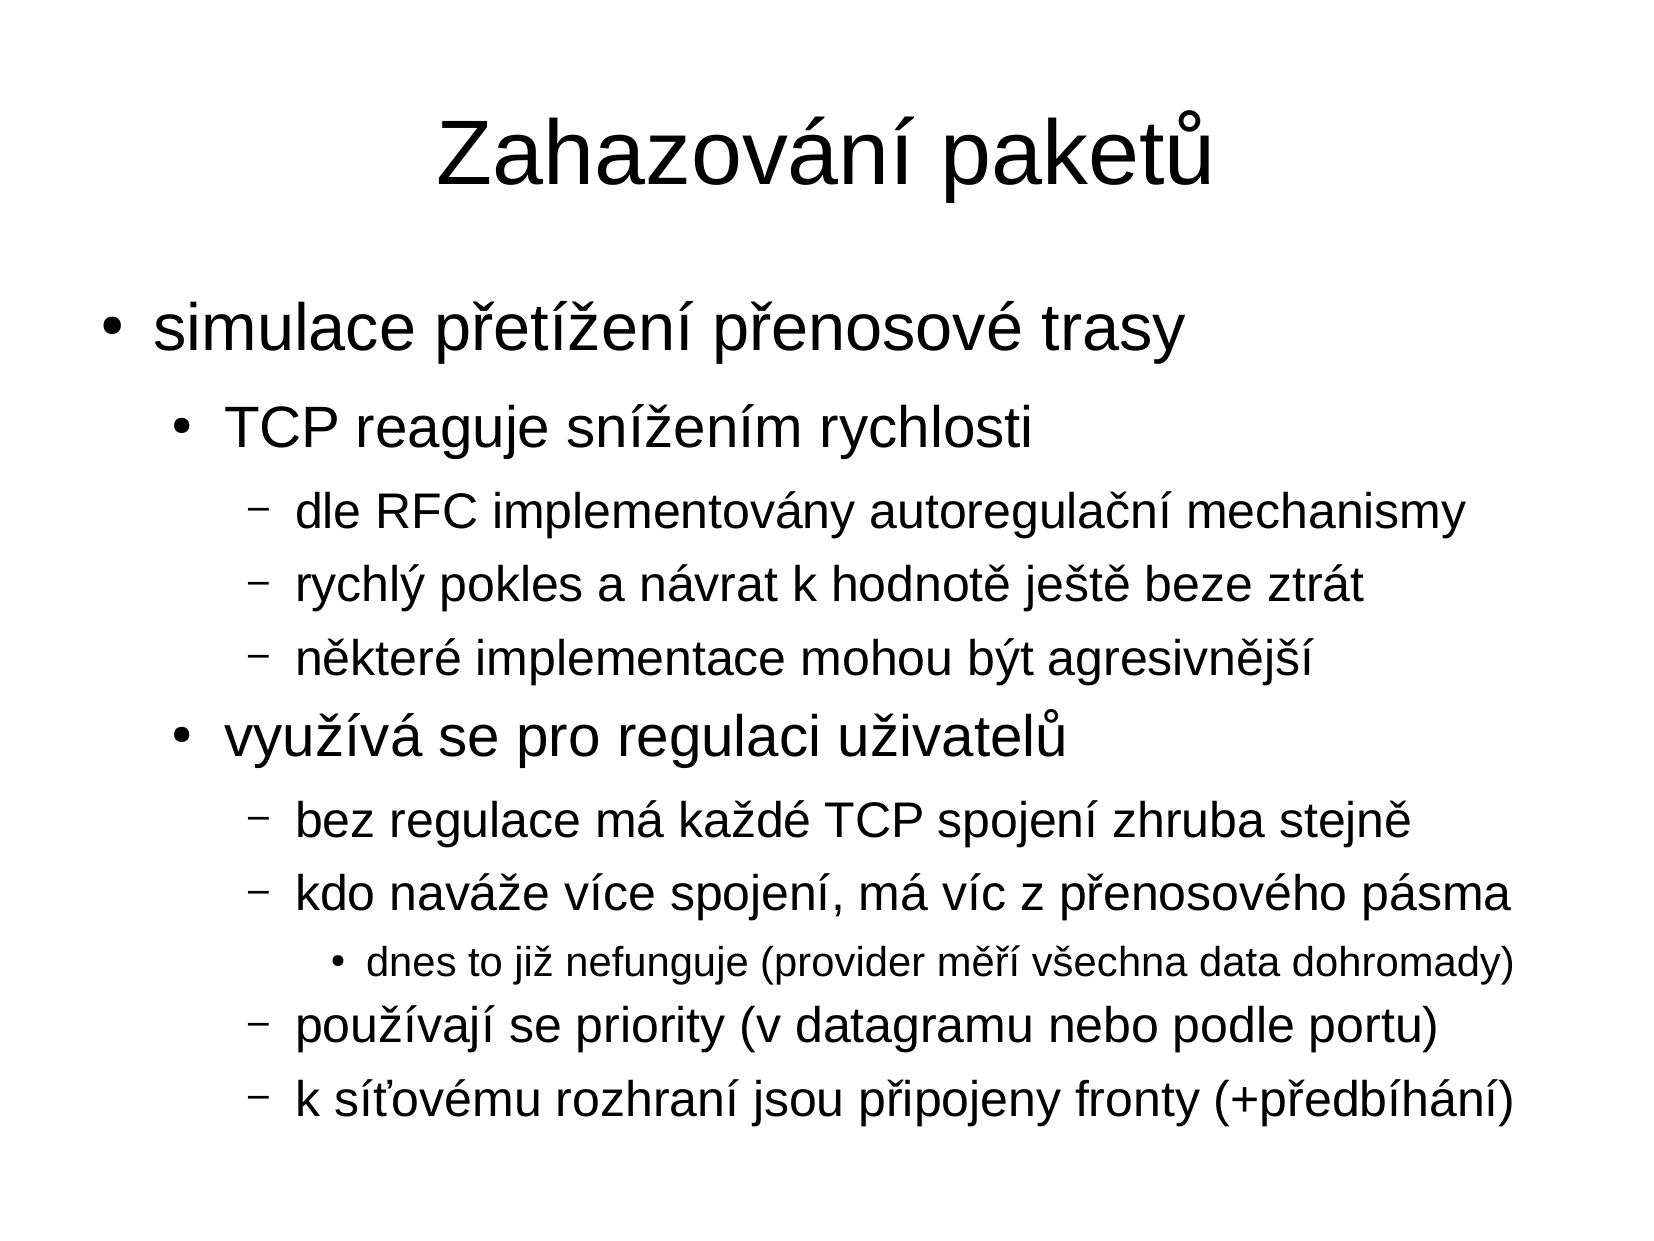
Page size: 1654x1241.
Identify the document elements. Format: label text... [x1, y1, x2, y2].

list simulace přetížení přenosové trasy TCP reaguje snížením rychlosti dle RFC implementovány autoregulační mechanismy rychlý pokles a návrat k hodnotě ještě beze ztrát některé implementace mohou být agresivnější využívá se pro regulaci uživatelů bez regulace má každé TCP spojení zhruba stejně kdo naváže více spojení, má víc z přenosového pásma dnes to již nefunguje (provider měří všechna data dohromady) používají se priority (v datagramu nebo podle portu) k síťovému rozhraní jsou připojeny fronty (+předbíhání) [82, 290, 1571, 1204]
title Zahazování paketů [82, 56, 1571, 250]
